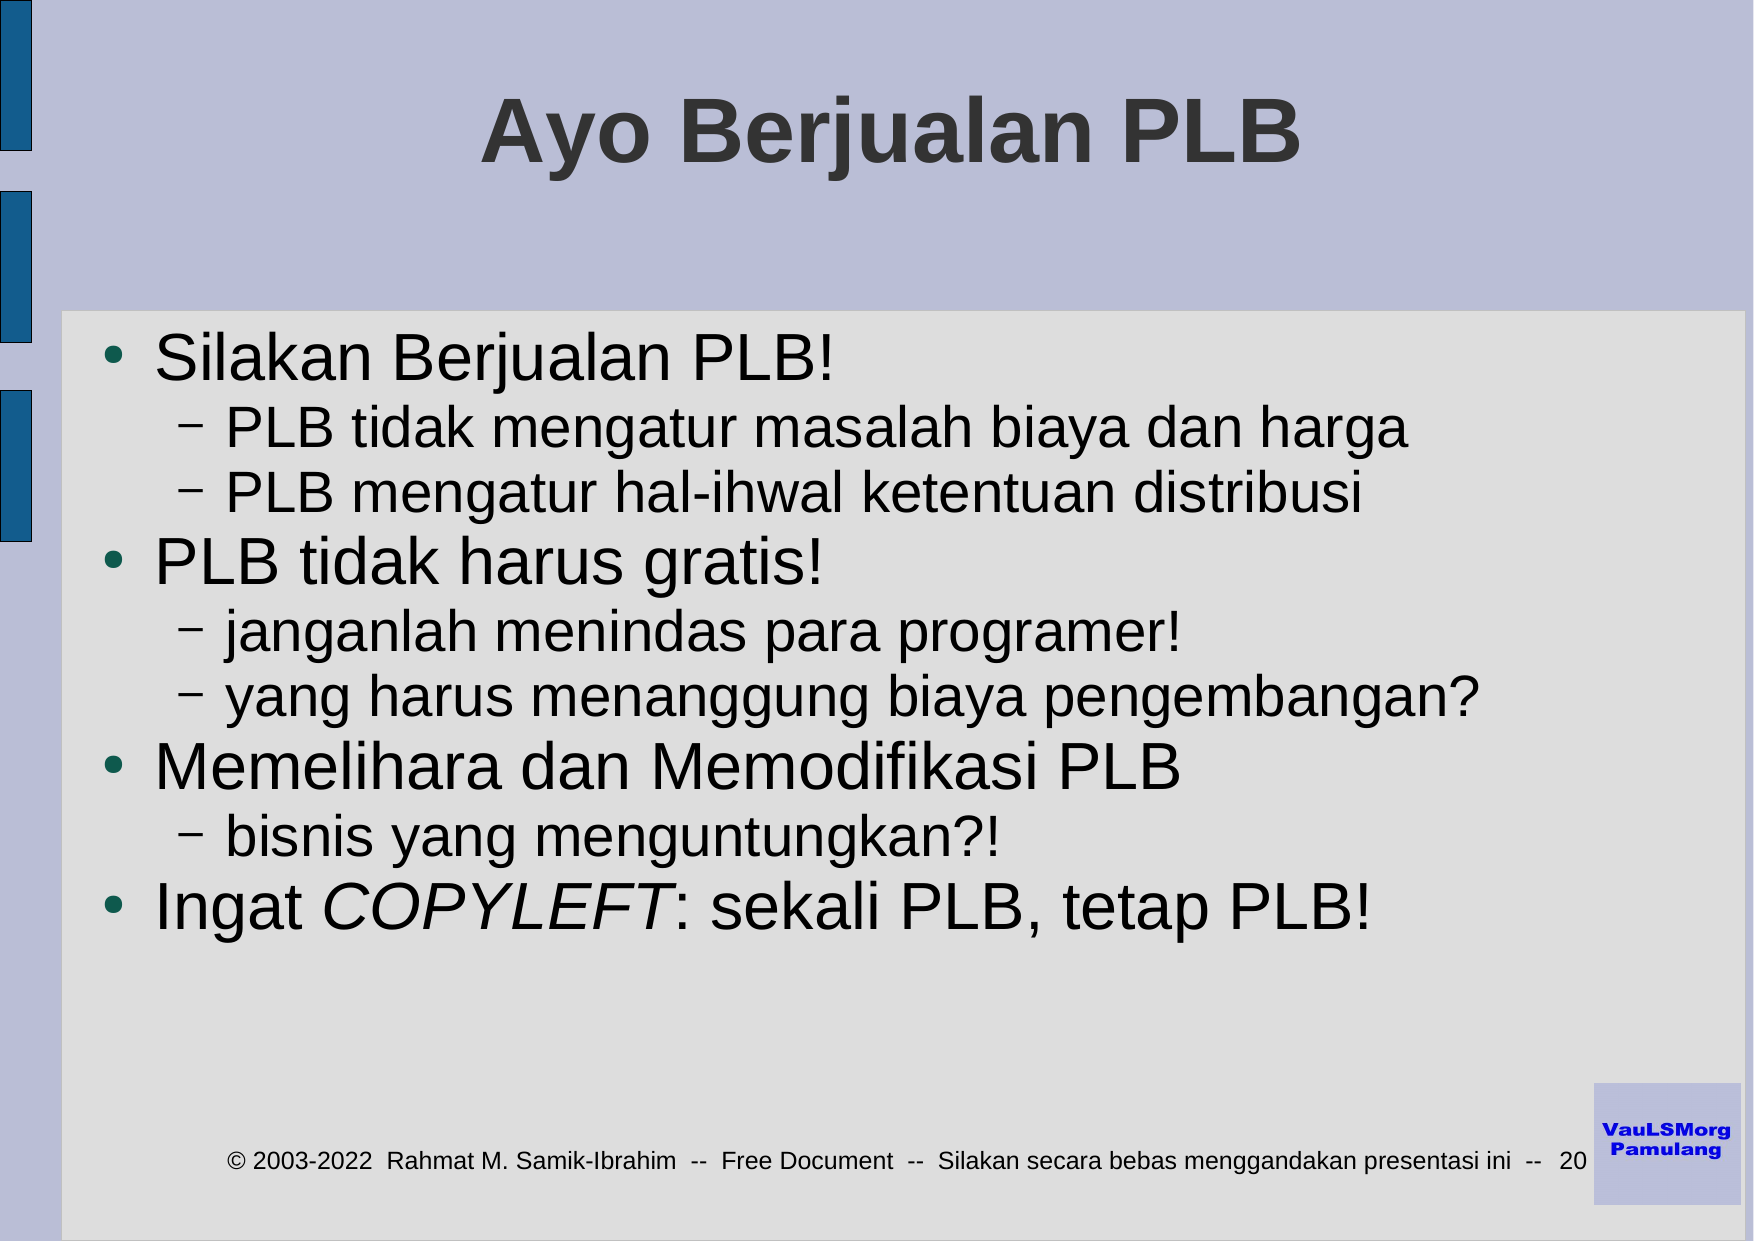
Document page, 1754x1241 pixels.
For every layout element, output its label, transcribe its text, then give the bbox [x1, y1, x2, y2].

title Ayo Berjualan PLB [58, 59, 1727, 203]
list Silakan Berjualan PLB! PLB tidak mengatur masalah biaya dan harga PLB mengatur hal-ihwal ketentuan distribusi PLB tidak harus gratis! janganlah menindas para programer! yang harus menanggung biaya pengembangan? Memelihara dan Memodifikasi PLB bisnis yang menguntungkan?! Ingat COPYLEFT: sekali PLB, tetap PLB! [83, 319, 1604, 1044]
picture [1594, 1083, 1741, 1205]
